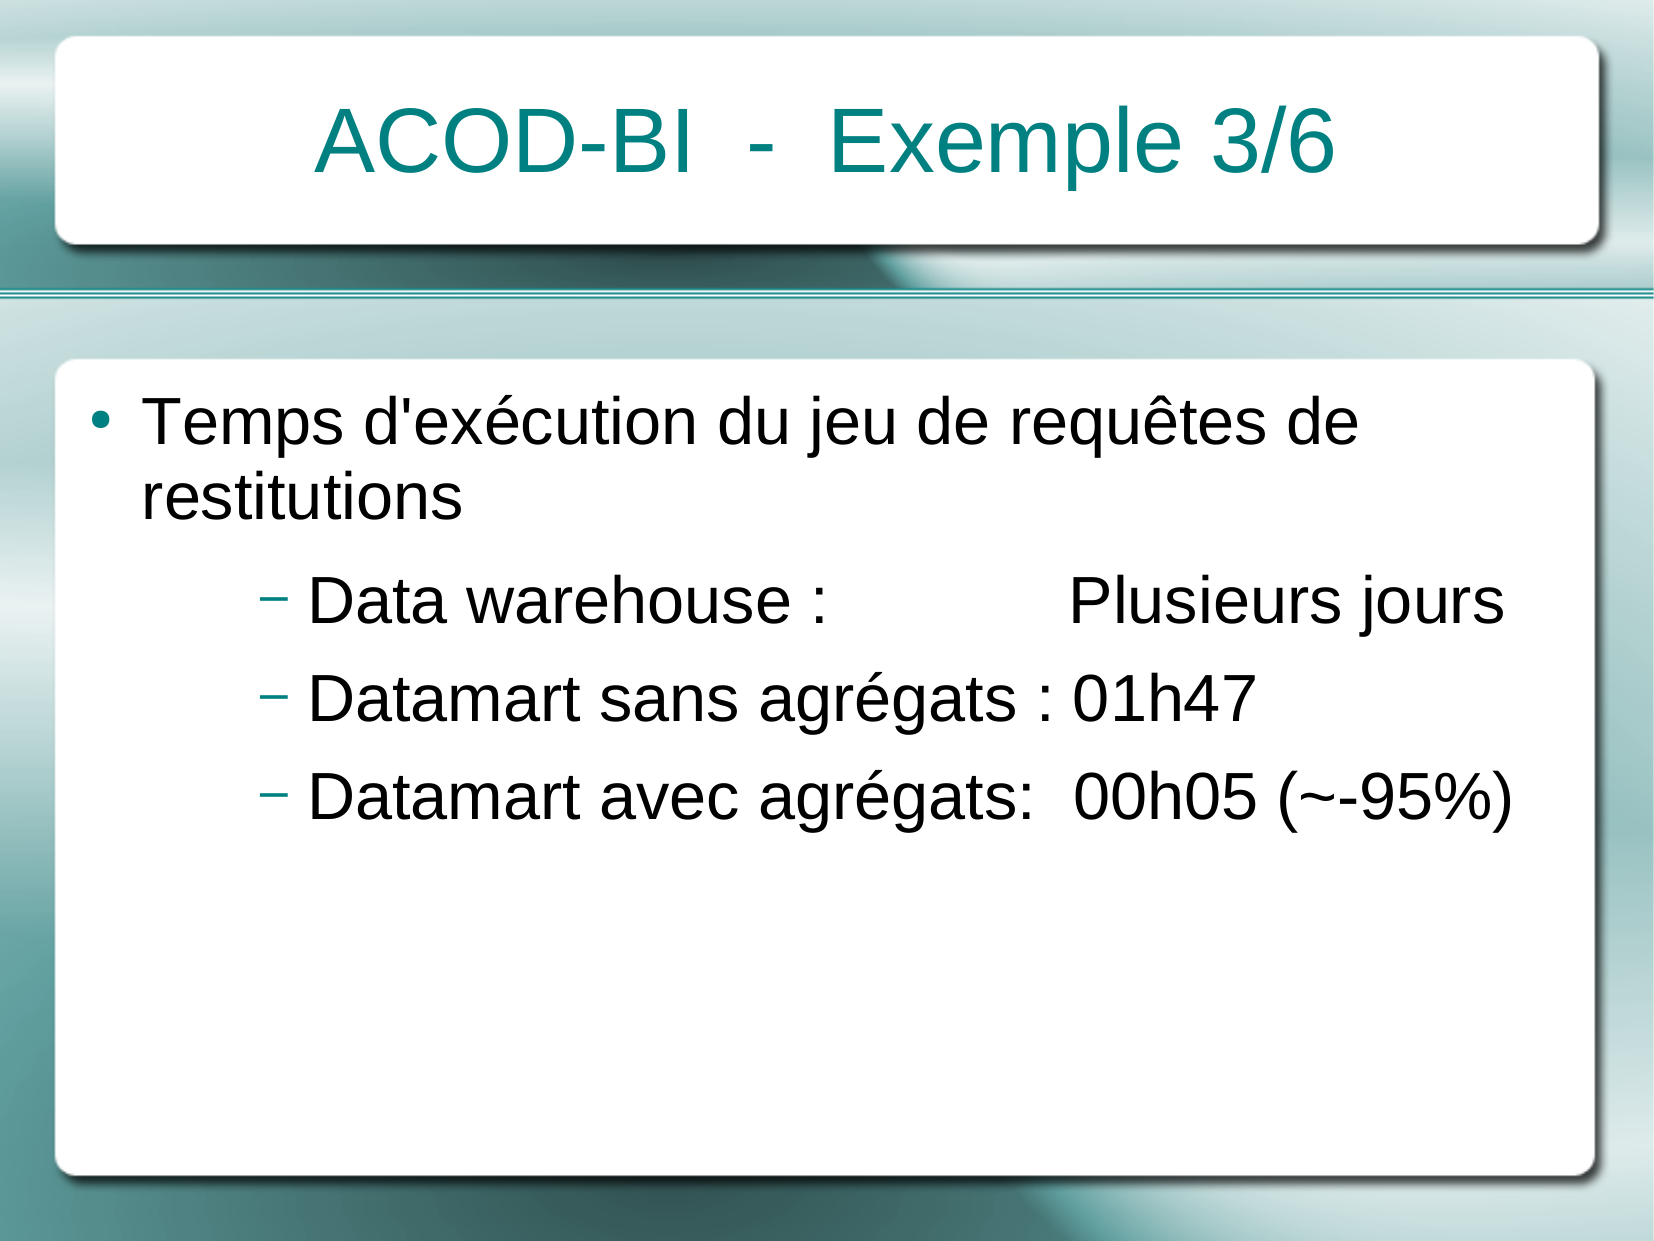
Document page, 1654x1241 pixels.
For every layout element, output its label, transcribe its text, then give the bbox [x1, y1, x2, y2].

list Temps d'exécution du jeu de requêtes de restitutions Data warehouse : Plusieurs jours Datamart sans agrégats : 01h47 Datamart avec agrégats: 00h05 (~-95%) [71, 383, 1565, 1152]
picture [0, 0, 1654, 1241]
title ACOD-BI - Exemple 3/6 [82, 37, 1571, 245]
